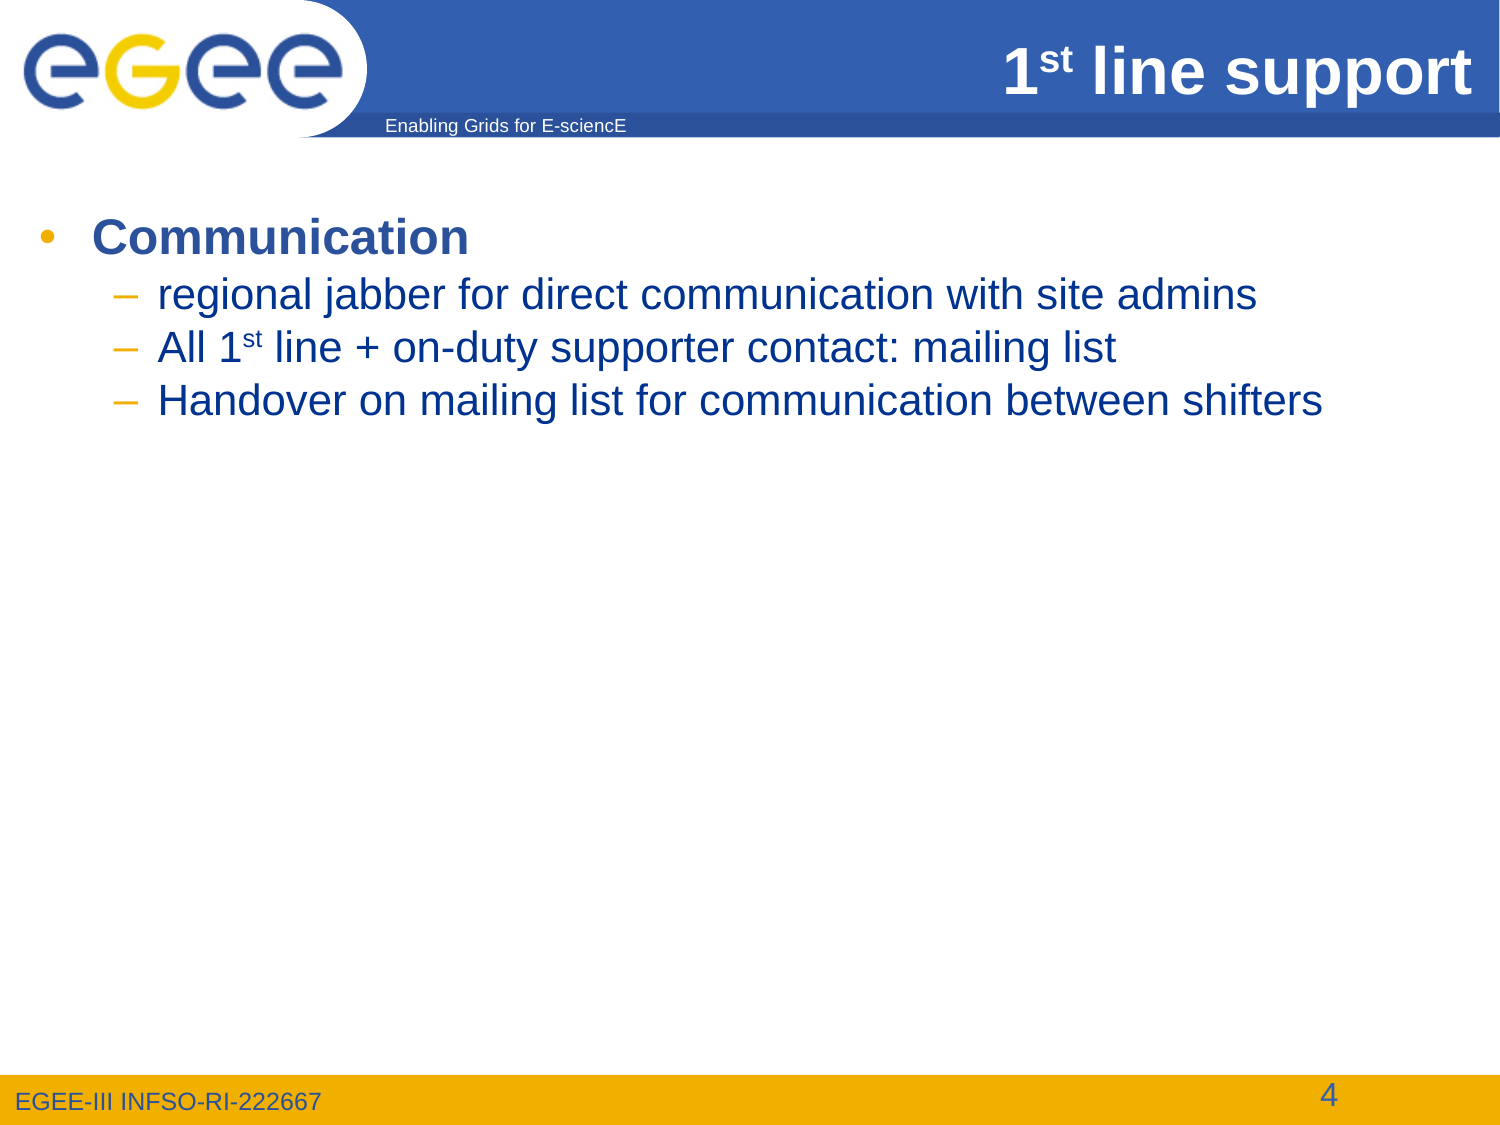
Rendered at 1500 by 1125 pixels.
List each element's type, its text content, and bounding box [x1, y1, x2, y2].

title 1st line support [369, 0, 1474, 150]
list Communication regional jabber for direct communication with site admins All 1st line + on-duty supporter contact: mailing list Handover on mailing list for communication between shifters [39, 147, 1447, 1023]
picture [18, 30, 349, 112]
